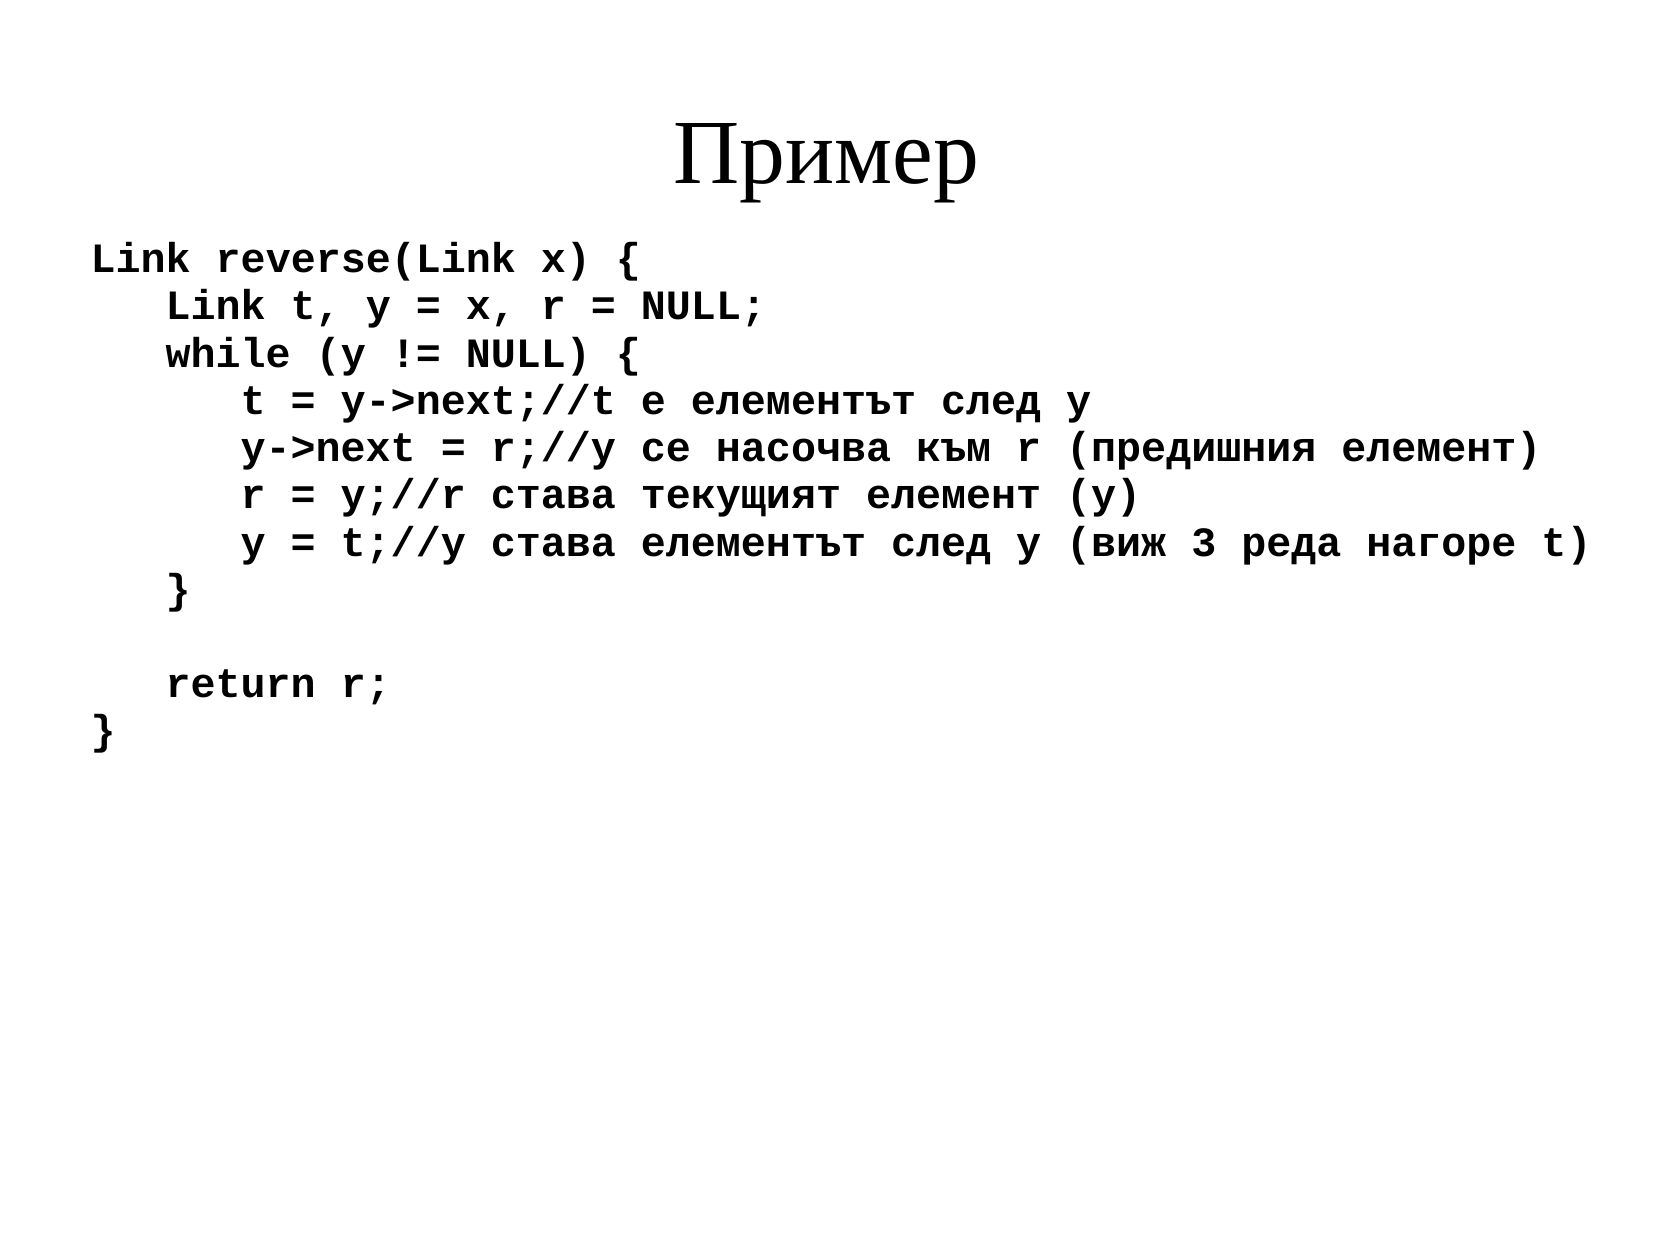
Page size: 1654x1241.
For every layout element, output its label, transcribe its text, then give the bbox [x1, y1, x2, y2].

text_box Link reverse(Link x) { Link t, y = x, r = NULL; while (y != NULL) { t = y->next;//t е елементът след y y->next = r;//y се насочва към r (предишния елемент) r = y;//r става текущият елемент (y) y = t;//y става елементът след y (виж 3 реда нагоре t) } return r; } [75, 230, 1627, 771]
title Пример [82, 49, 1571, 230]
